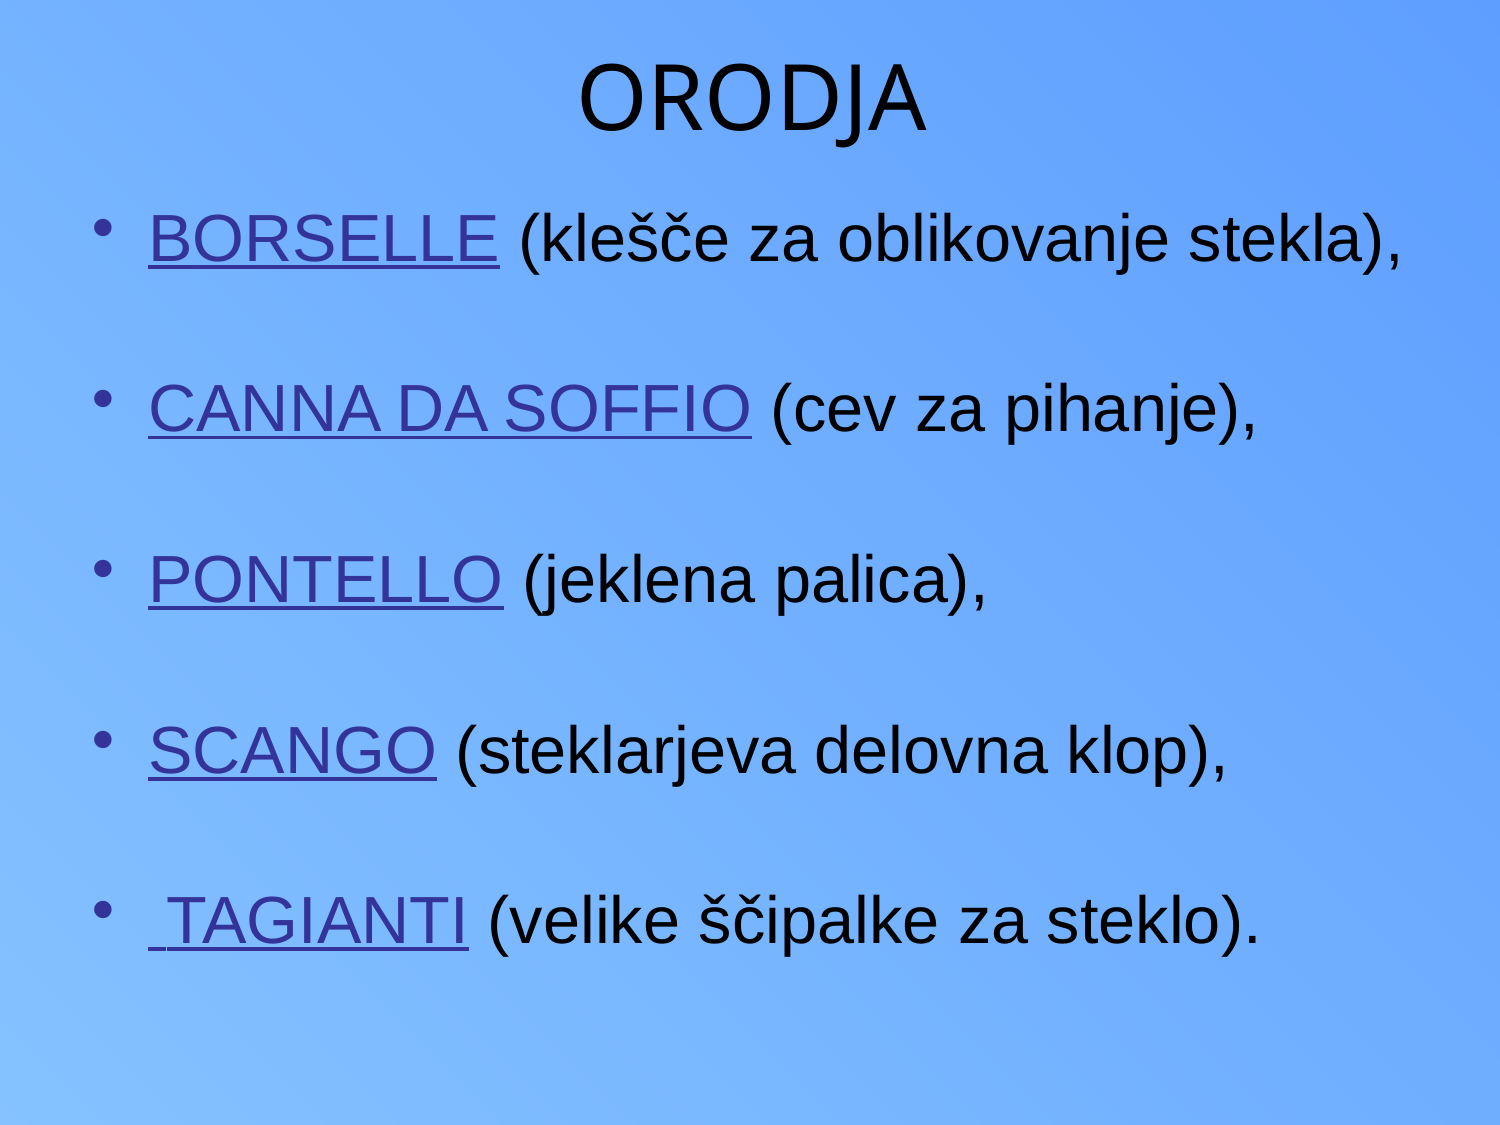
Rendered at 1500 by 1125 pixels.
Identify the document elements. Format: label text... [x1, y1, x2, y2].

title ORODJA [76, 0, 1427, 188]
list BORSELLE (klešče za oblikovanje stekla), CANNA DA SOFFIO (cev za pihanje), PONTELLO (jeklena palica), SCANGO (steklarjeva delovna klop), TAGIANTI (velike ščipalke za steklo). [76, 196, 1427, 1024]
